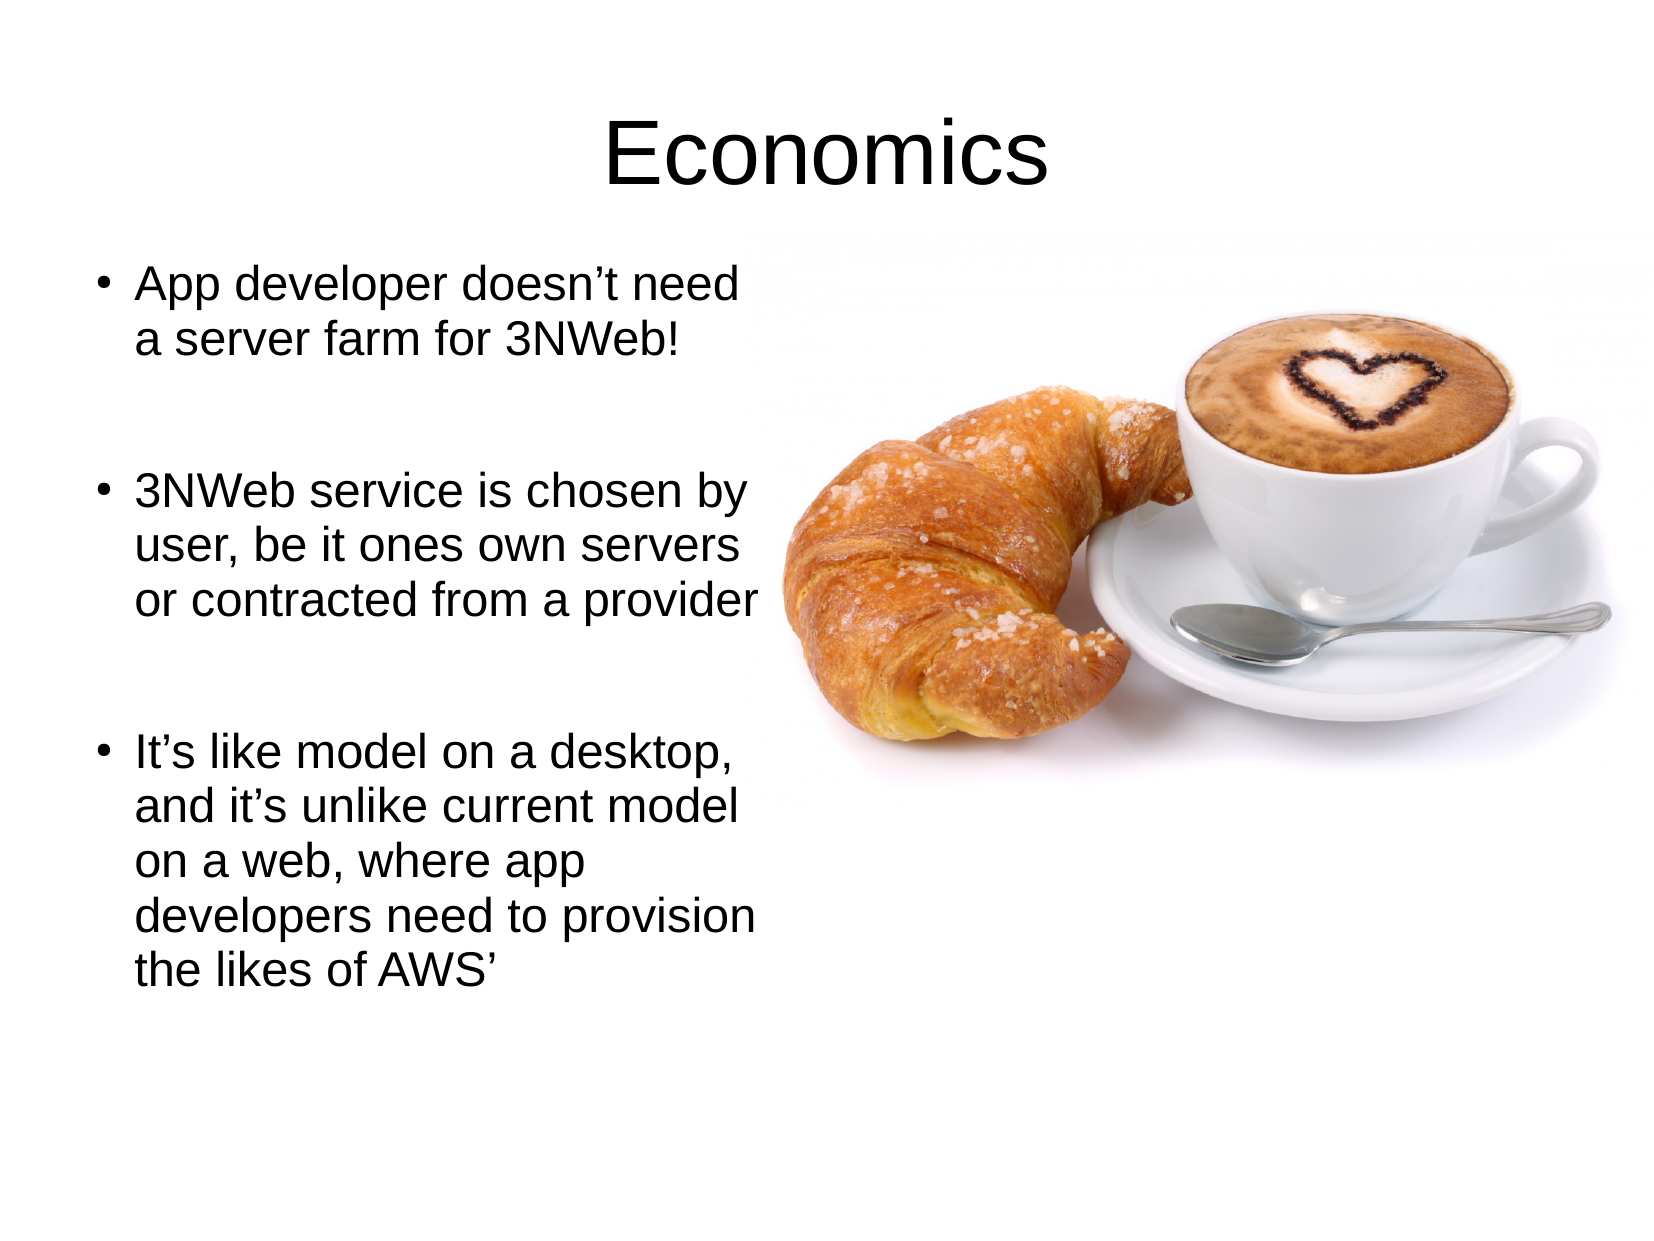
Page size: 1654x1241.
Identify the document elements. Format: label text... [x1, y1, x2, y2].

title Economics [82, 49, 1571, 257]
list App developer doesn’t need a server farm for 3NWeb! 3NWeb service is chosen by user, be it ones own servers or contracted from a provider It’s like model on a desktop, and it’s unlike current model on a web, where app developers need to provision the likes of AWS’ [82, 256, 780, 1016]
picture [780, 231, 1654, 815]
